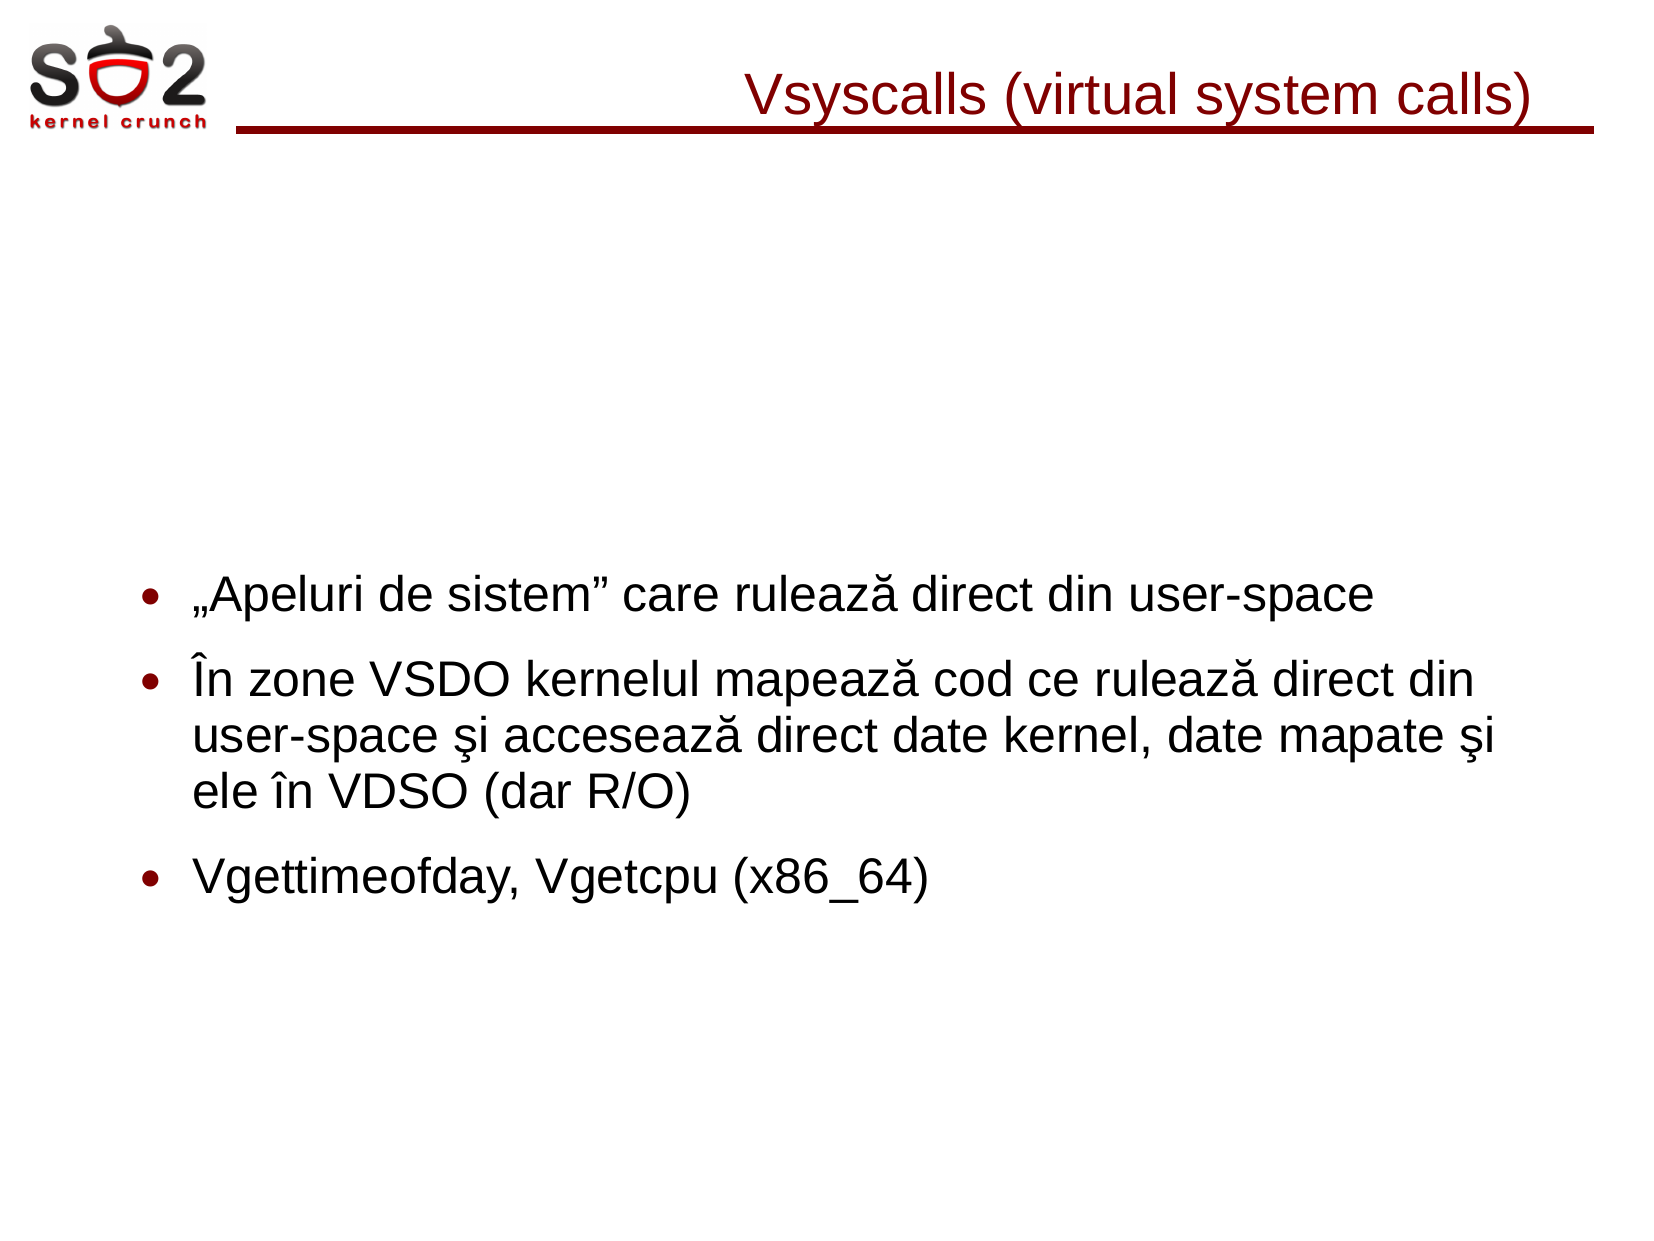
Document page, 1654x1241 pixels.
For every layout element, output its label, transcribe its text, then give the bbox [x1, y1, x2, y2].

list „Apeluri de sistem” care rulează direct din user-space În zone VSDO kernelul mapează cod ce rulează direct din user-space şi accesează direct date kernel, date mapate şi ele în VDSO (dar R/O) Vgettimeofday, Vgetcpu (x86_64) [121, 344, 1534, 1126]
title Vsyscalls (virtual system calls) [121, 11, 1534, 178]
picture [29, 23, 121, 130]
